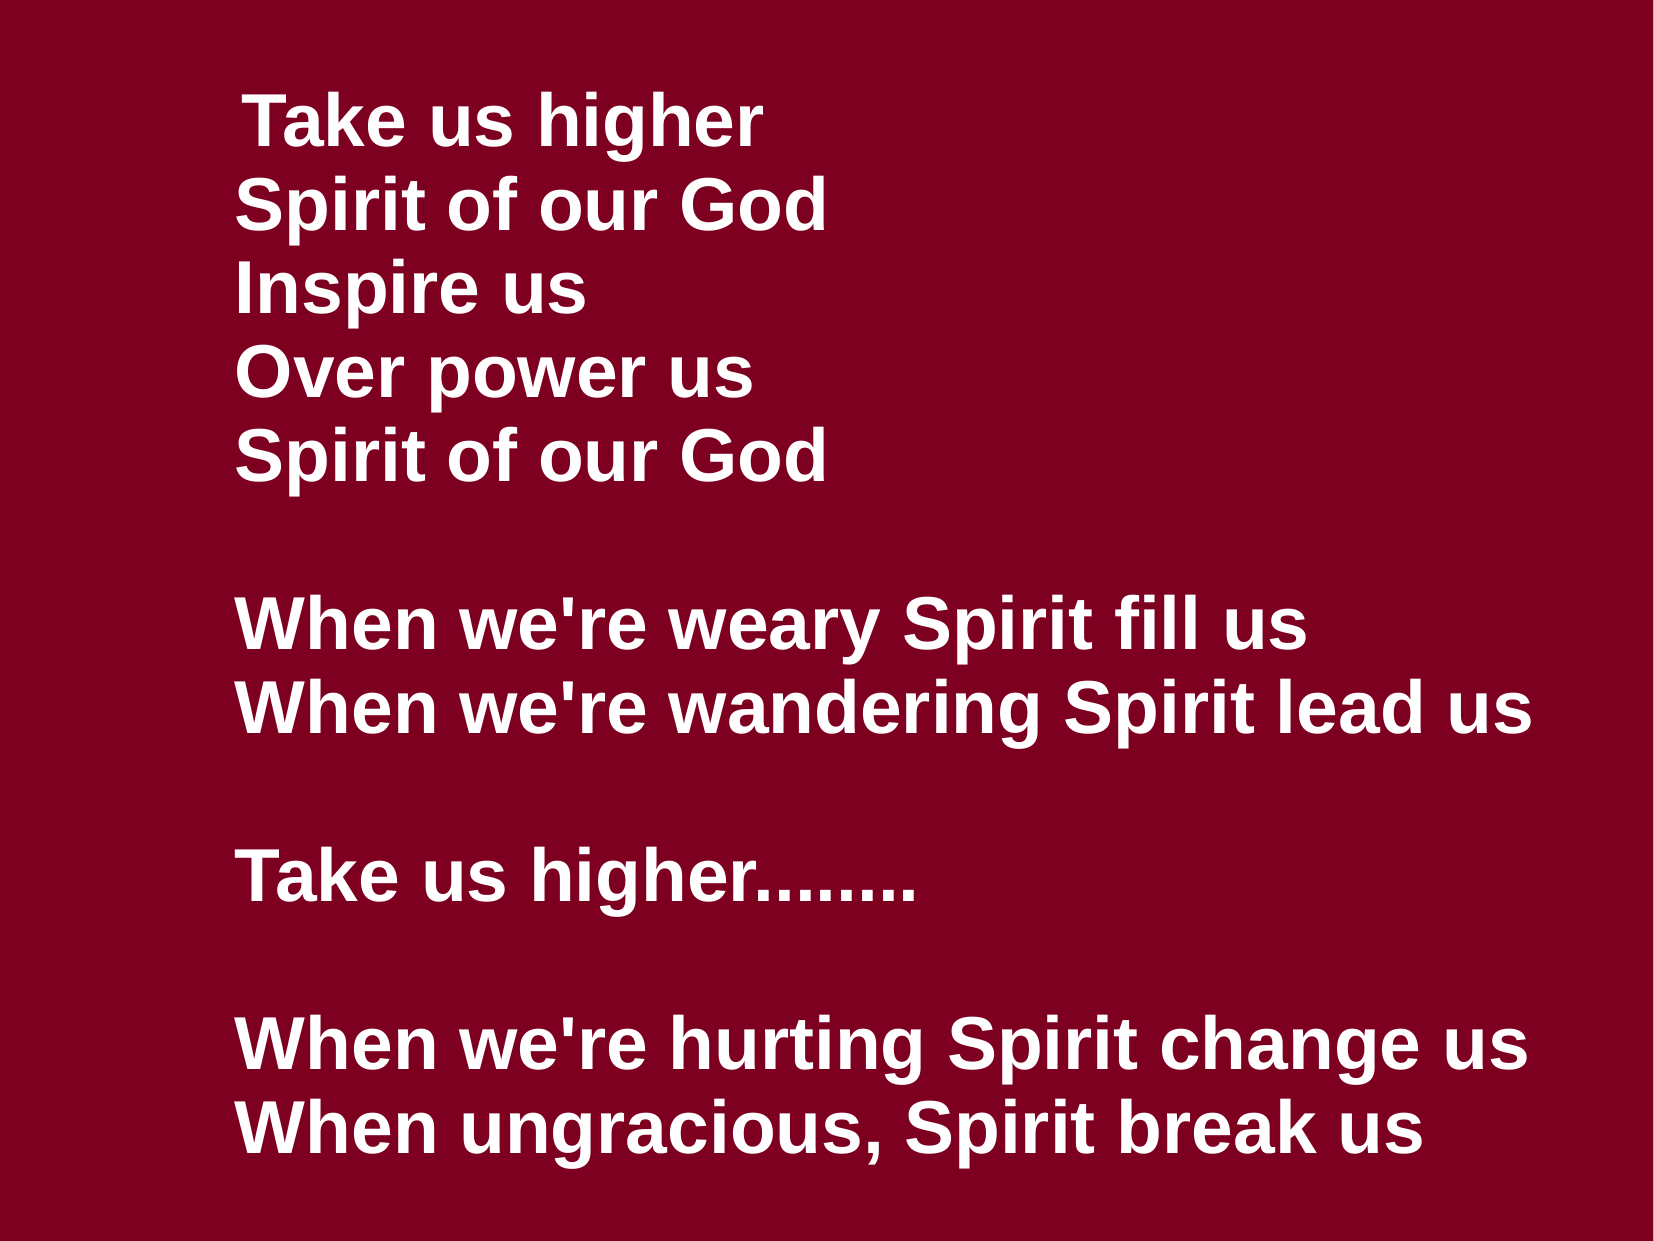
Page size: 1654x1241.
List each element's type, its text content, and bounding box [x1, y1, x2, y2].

text_box Take us higher Spirit of our God Inspire us Over power us Spirit of our God When we're weary Spirit fill us When we're wandering Spirit lead us Take us higher........ When we're hurting Spirit change us When ungracious, Spirit break us Take us higher........ [0, 0, 1654, 1241]
